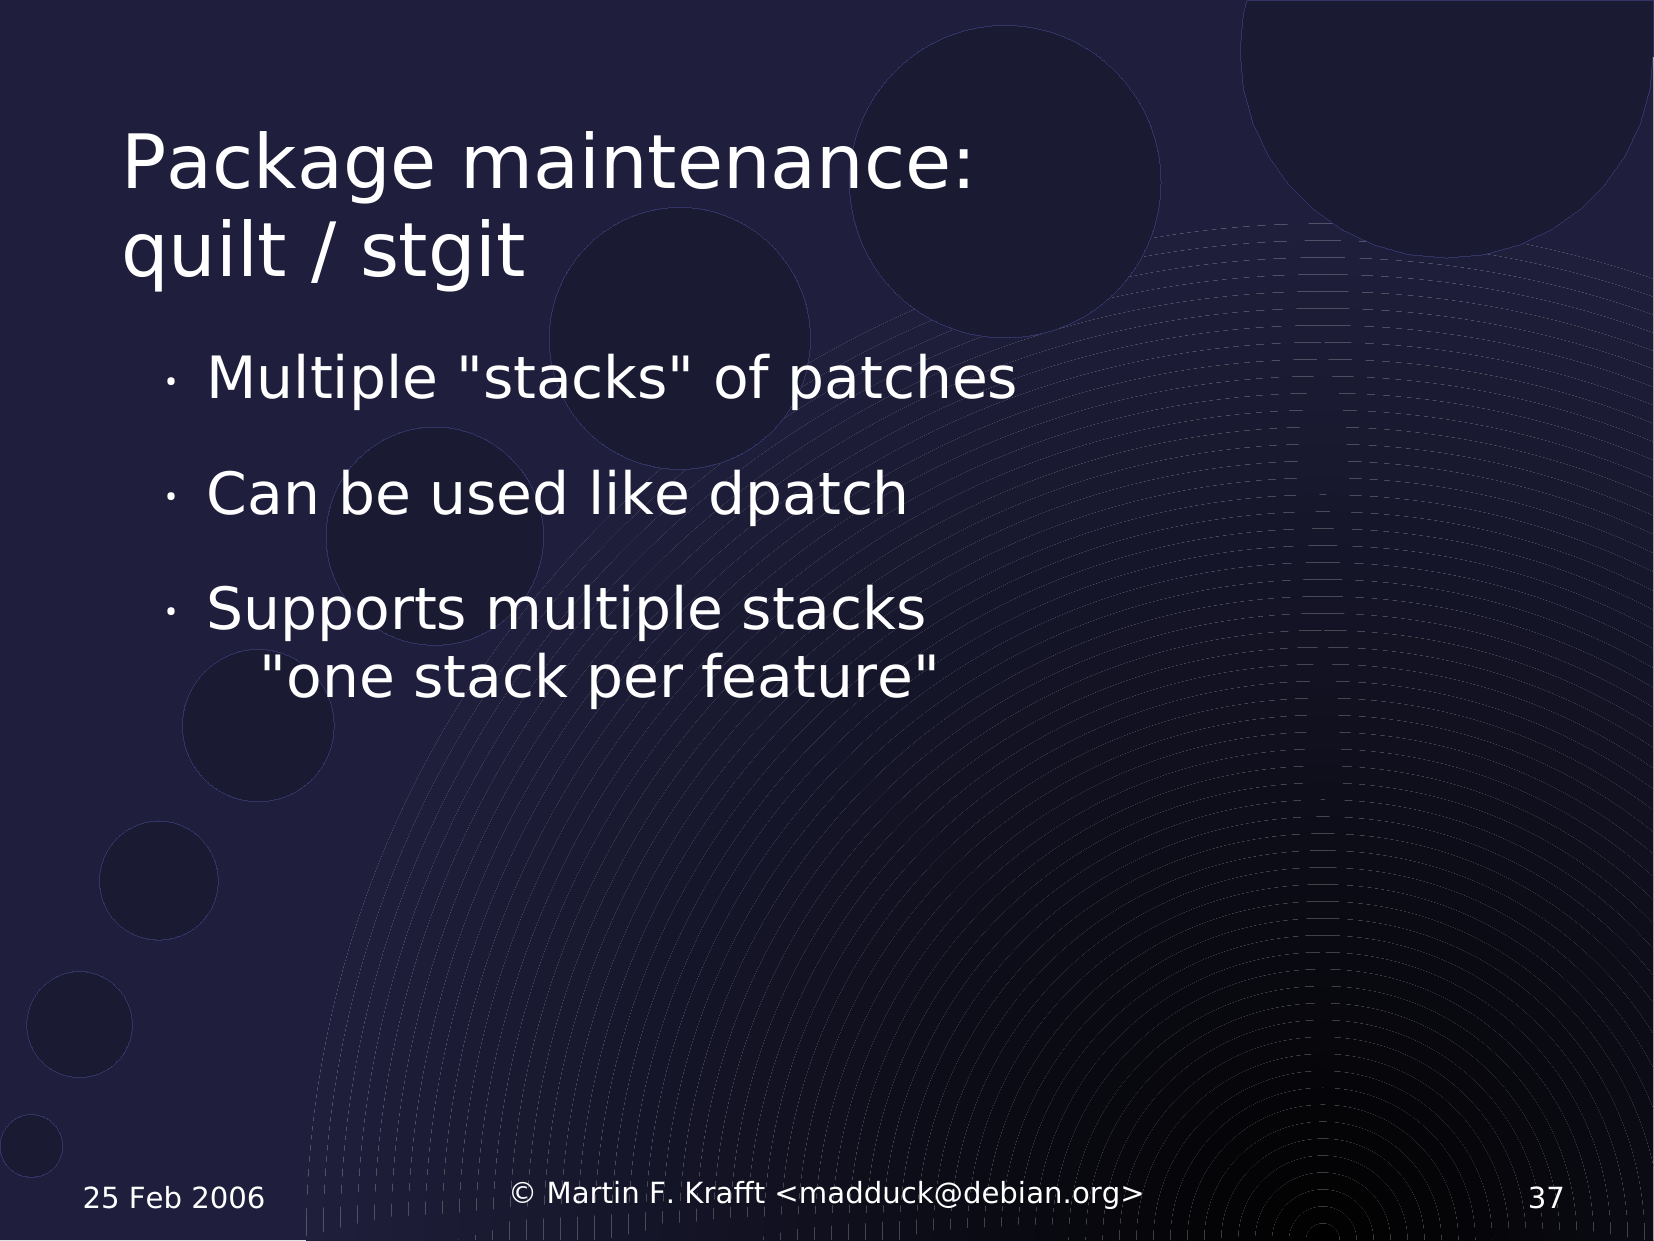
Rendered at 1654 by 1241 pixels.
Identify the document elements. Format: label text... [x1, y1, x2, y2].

list Multiple "stacks" of patches Can be used like dpatch Supports multiple stacks "one stack per feature" [118, 344, 1534, 1127]
title Package maintenance: quilt / stgit [121, 102, 1534, 311]
